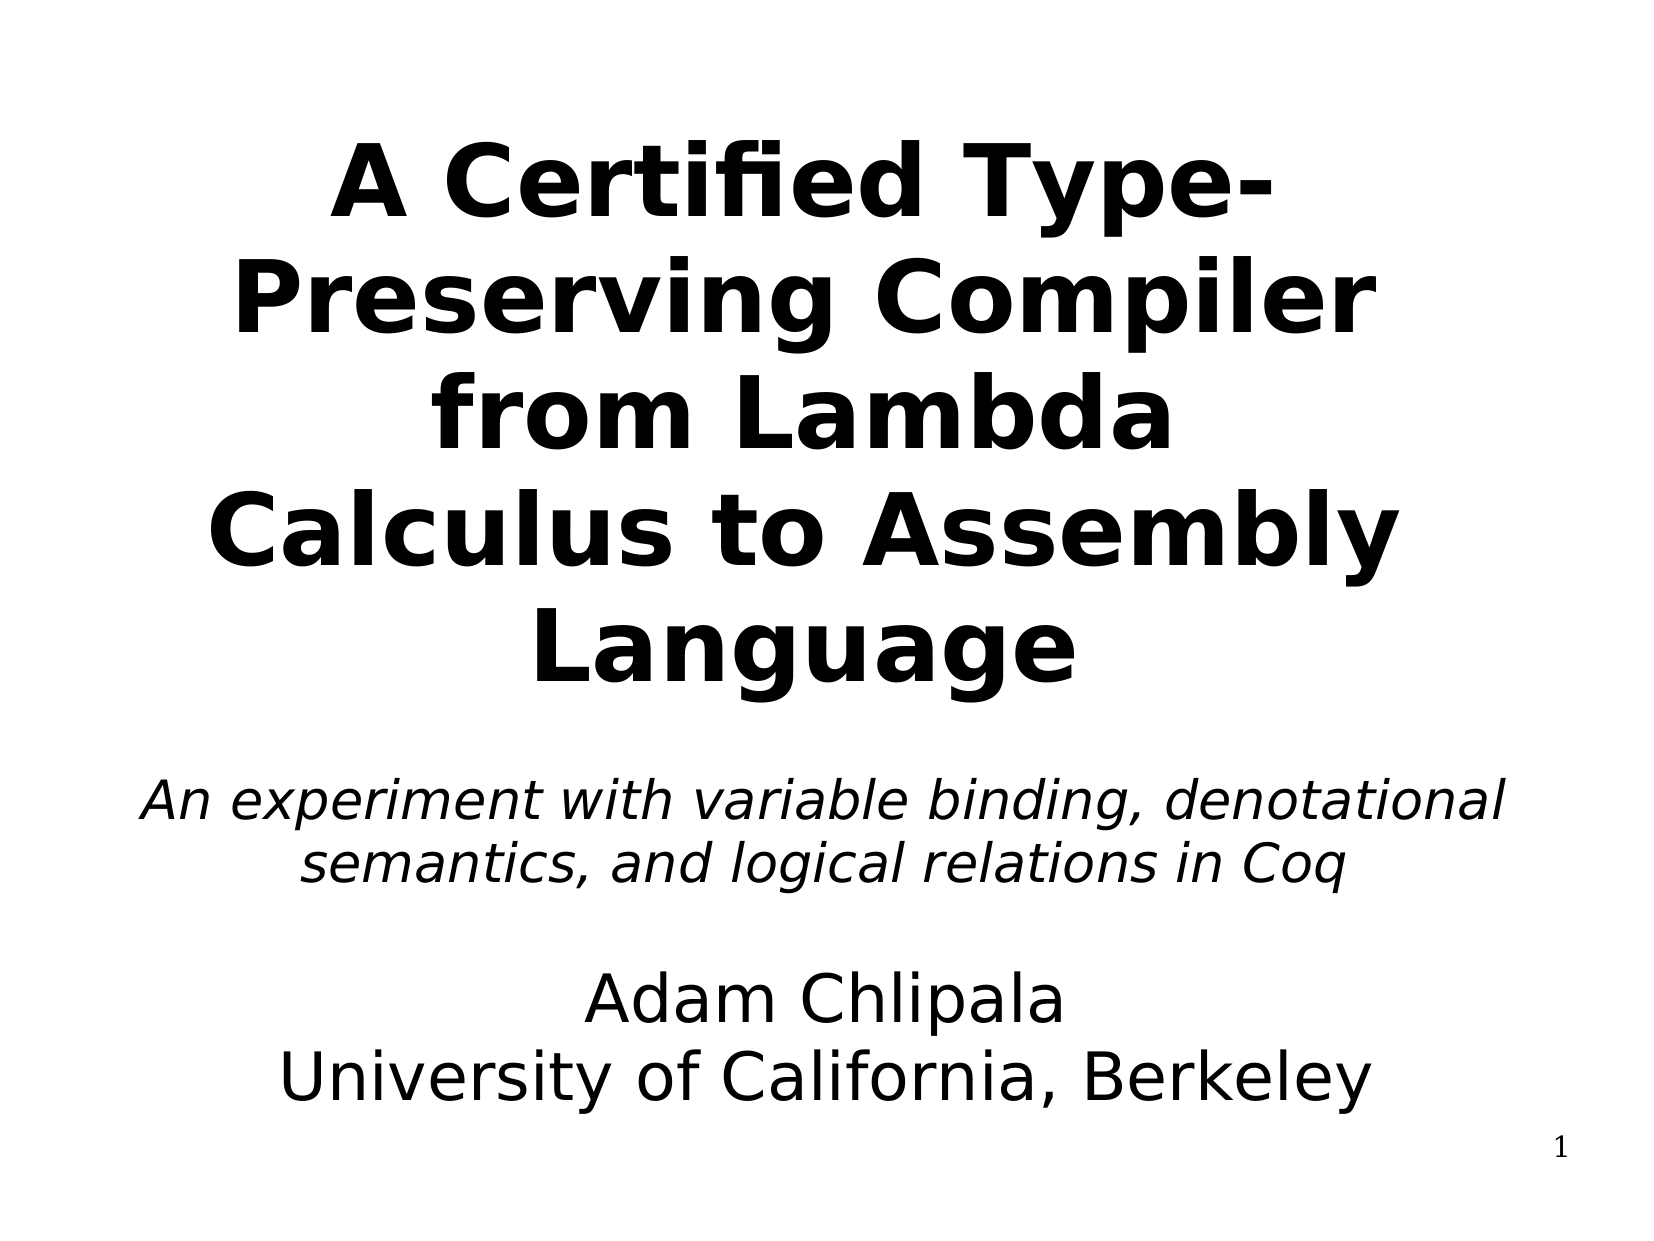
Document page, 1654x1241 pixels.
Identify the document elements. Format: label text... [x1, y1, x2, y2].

text_box An experiment with variable binding, denotational semantics, and logical relations in Coq [37, 761, 1613, 903]
text_box A Certified Type-Preserving Compiler from Lambda Calculus to Assembly Language [191, 116, 1463, 713]
text_box Adam Chlipala University of California, Berkeley [263, 953, 1390, 1124]
